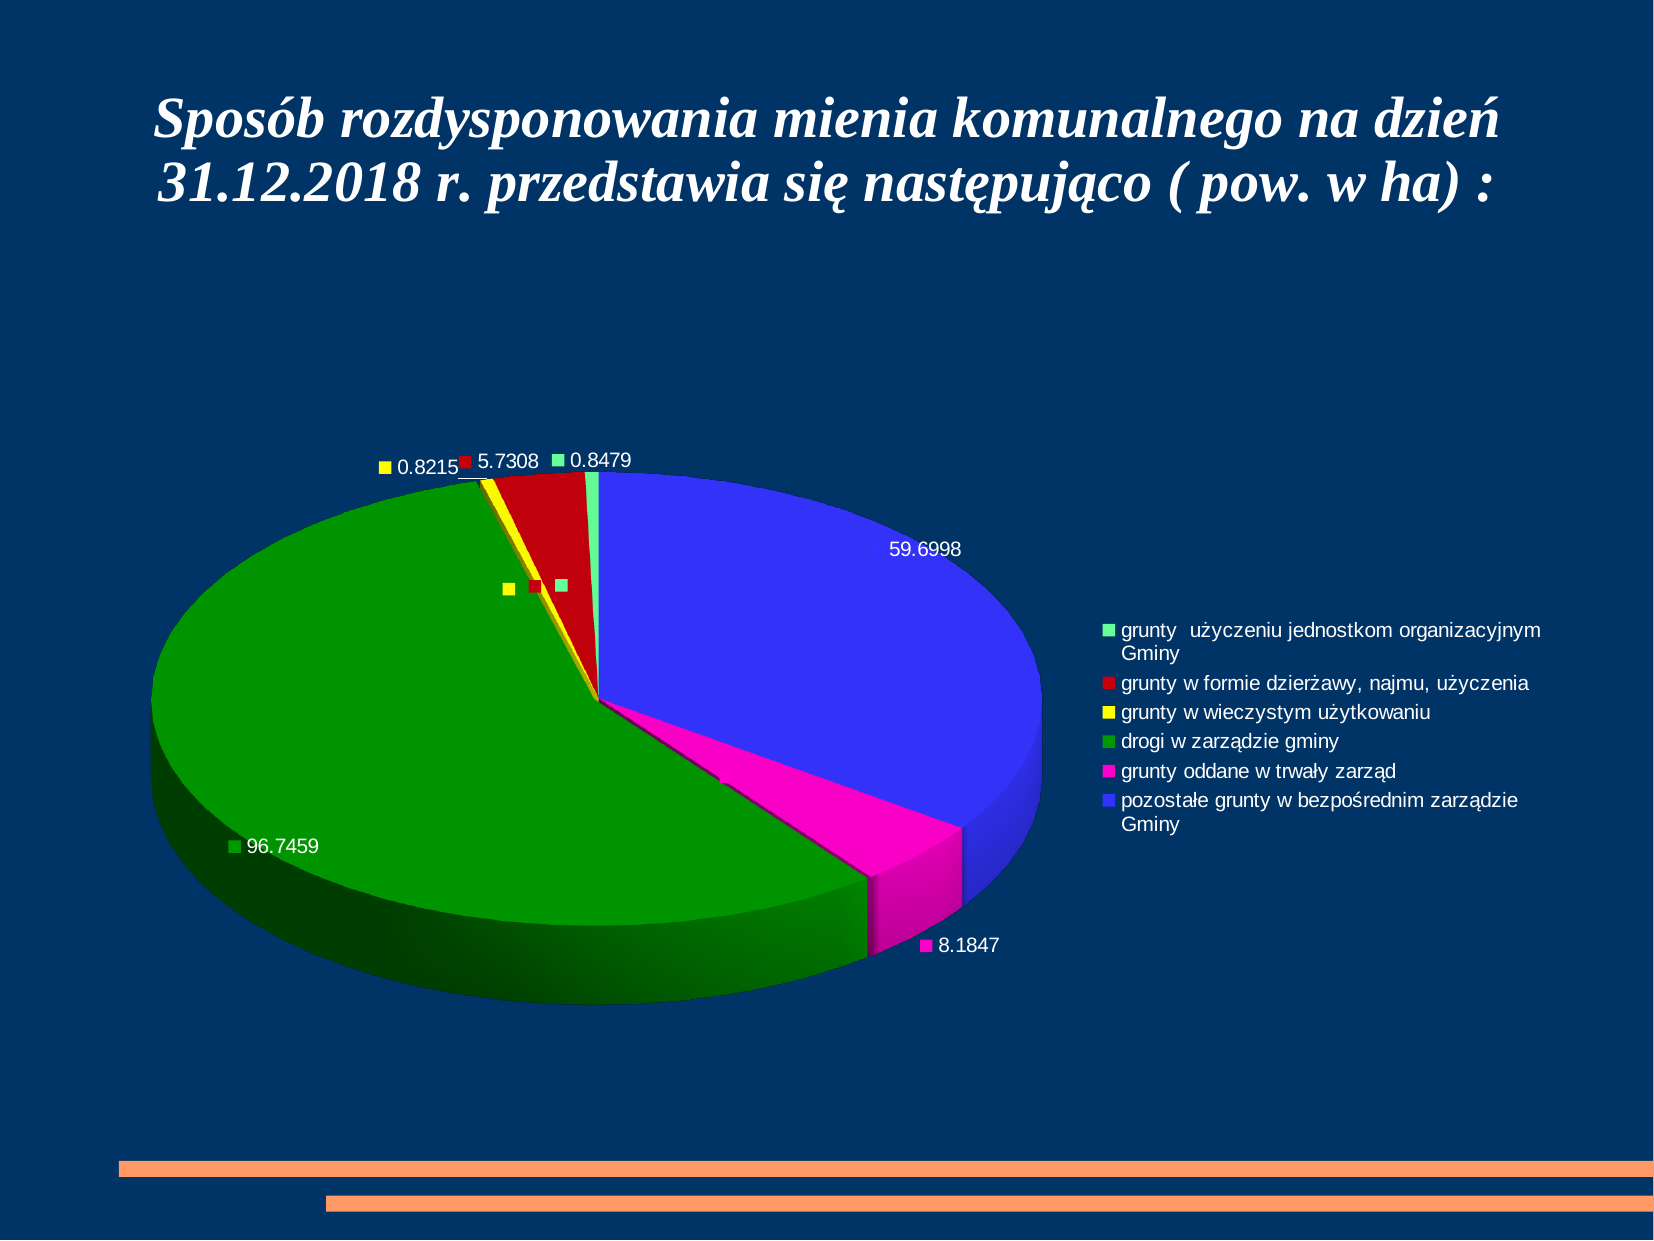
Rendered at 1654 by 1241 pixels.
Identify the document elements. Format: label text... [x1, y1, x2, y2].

chart [121, 322, 1561, 1132]
title Sposób rozdysponowania mienia komunalnego na dzień 31.12.2018 r. przedstawia się następująco ( pow. w ha) : [121, 46, 1534, 254]
